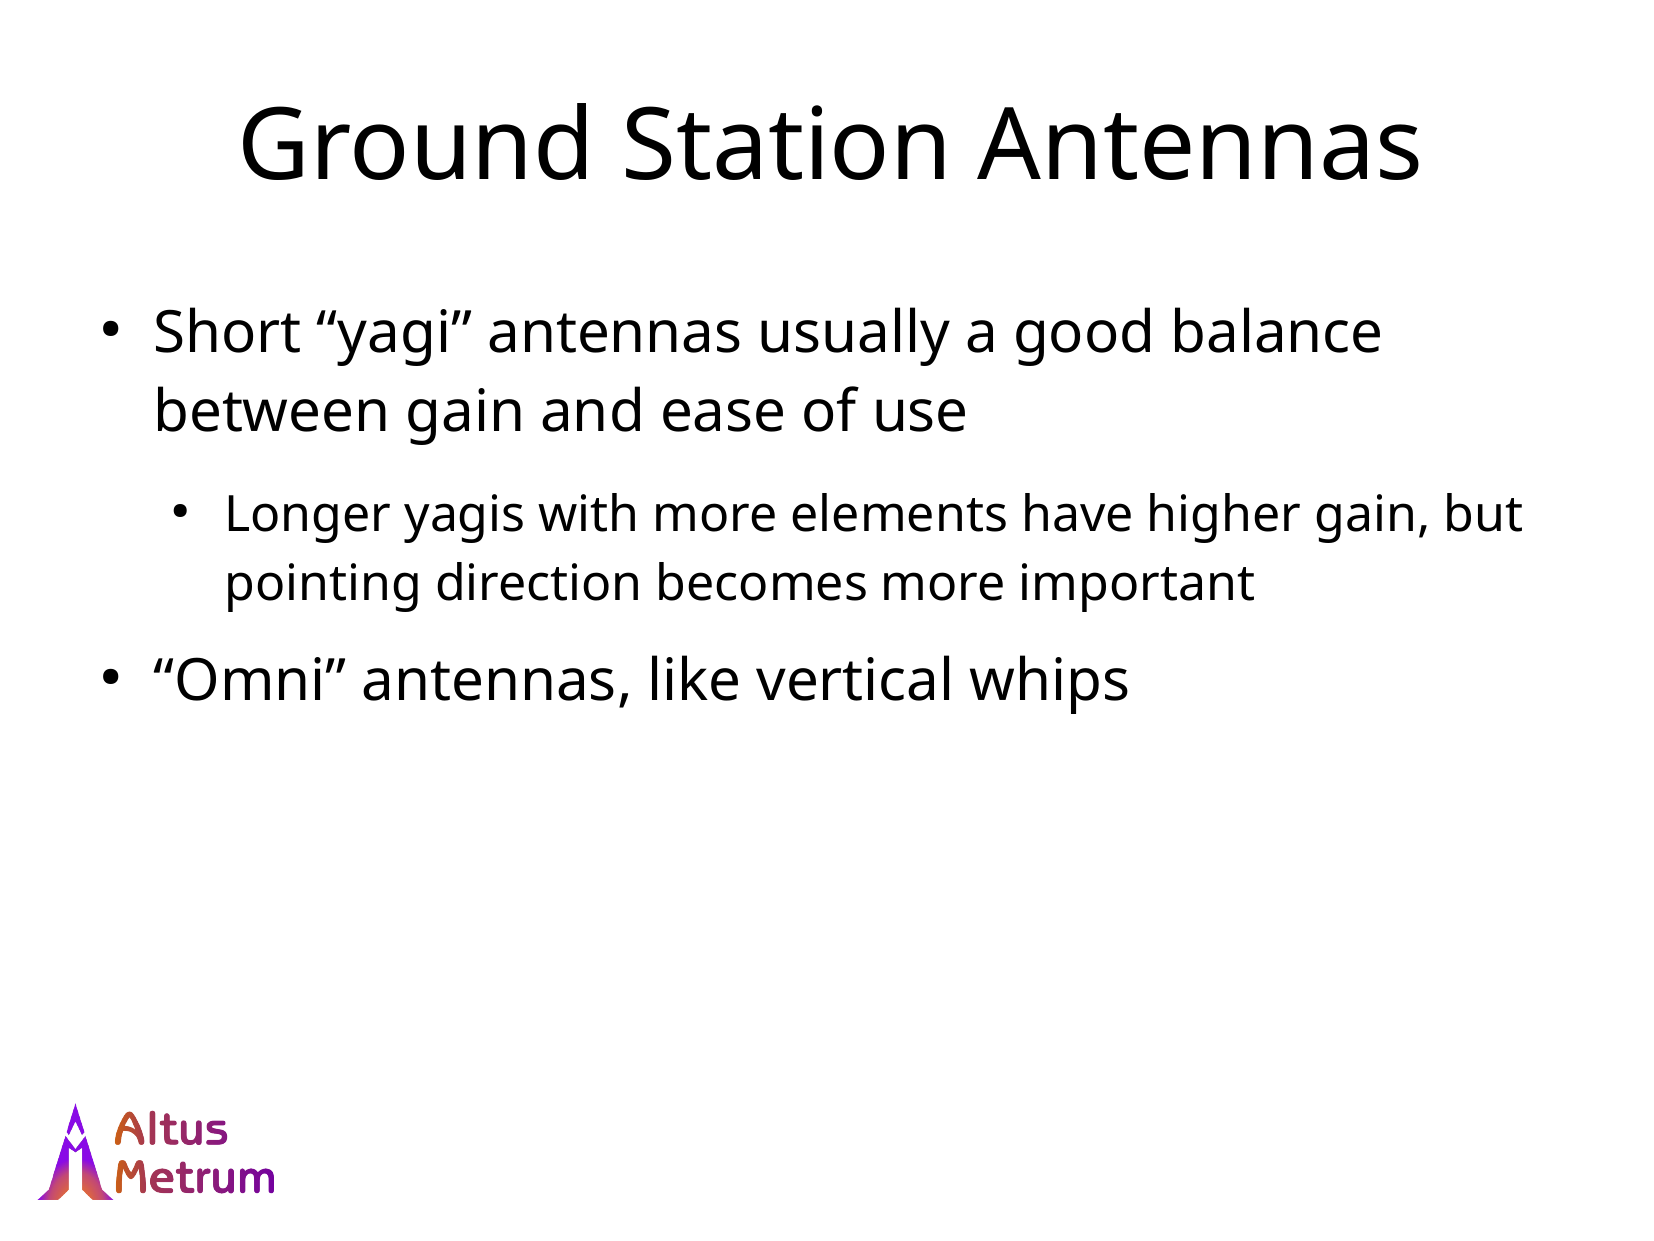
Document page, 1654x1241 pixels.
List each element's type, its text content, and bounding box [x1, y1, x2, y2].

title Ground Station Antennas [86, 55, 1576, 226]
list Short “yagi” antennas usually a good balance between gain and ease of use Longer yagis with more elements have higher gain, but pointing direction becomes more important “Omni” antennas, like vertical whips [82, 290, 1571, 1094]
picture [37, 1103, 274, 1200]
